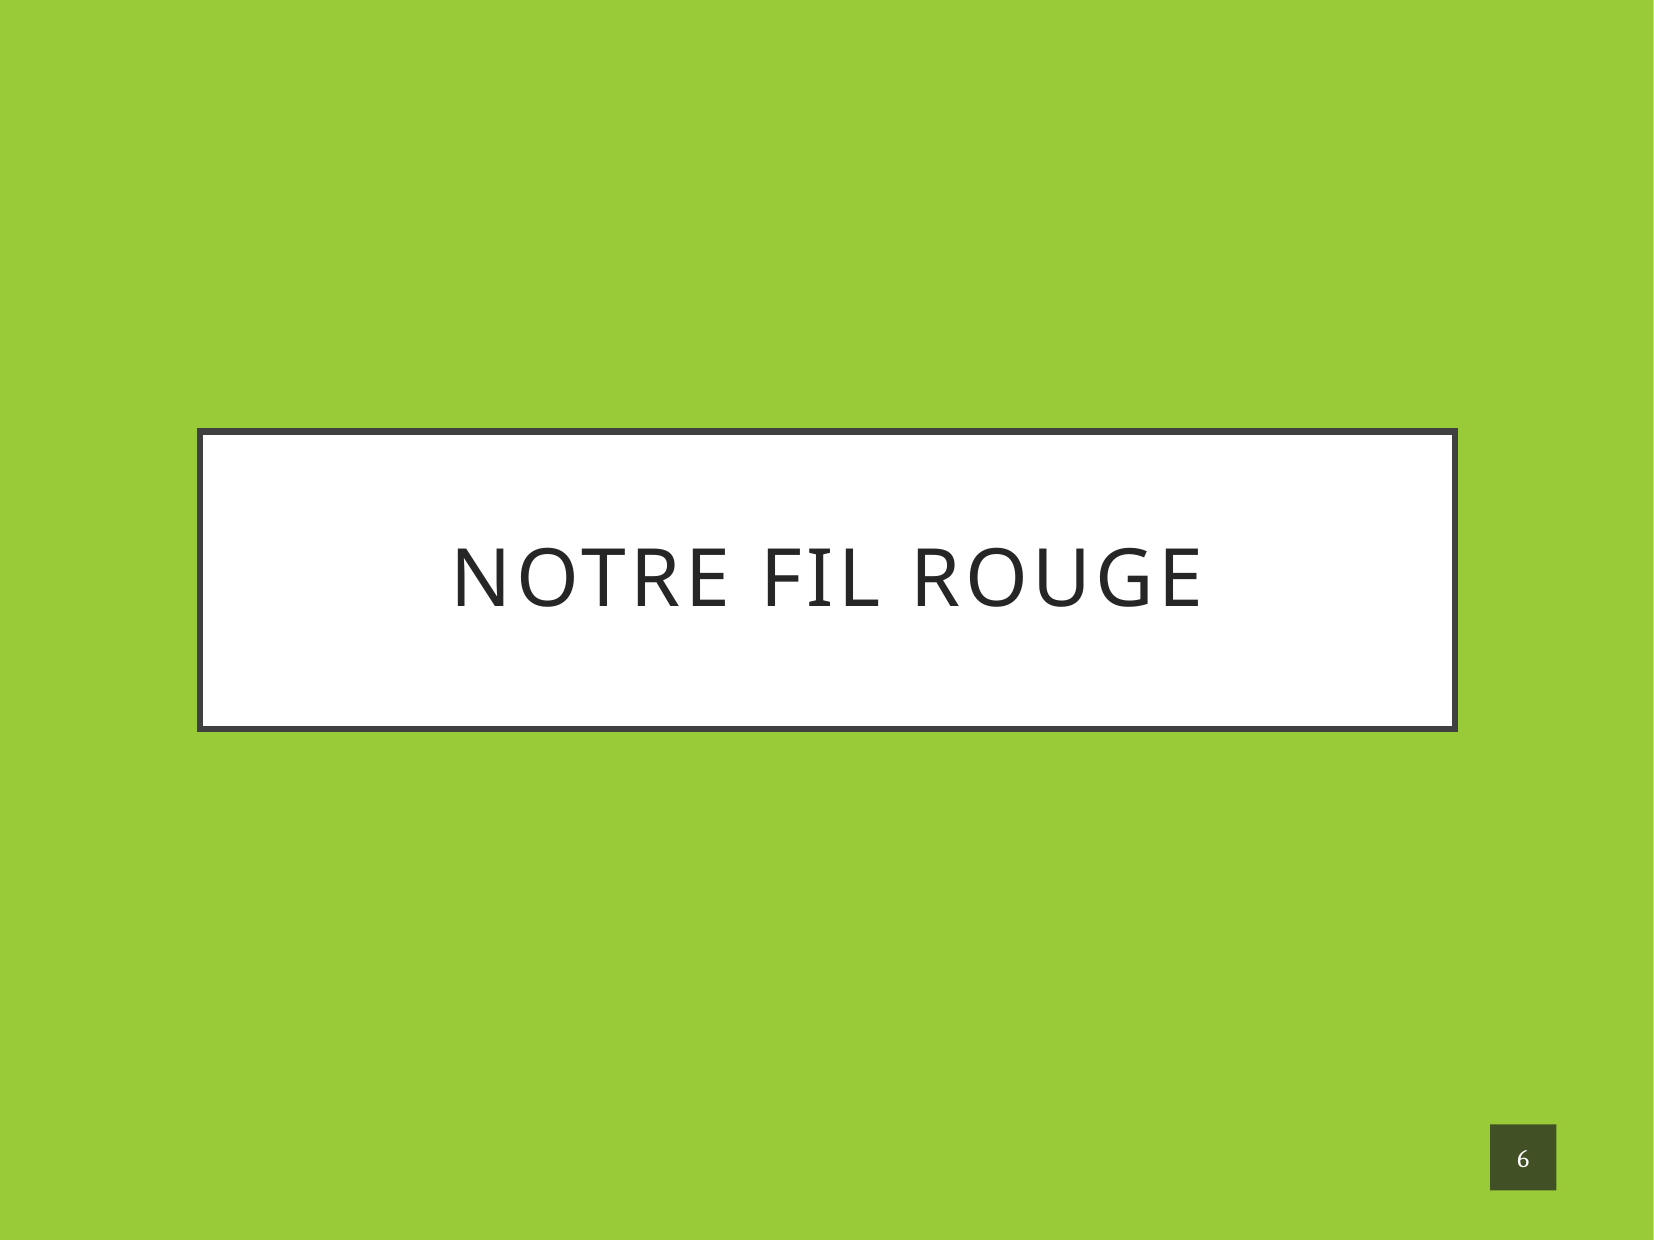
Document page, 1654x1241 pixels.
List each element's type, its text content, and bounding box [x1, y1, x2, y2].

title Notre fil rouge [200, 431, 1456, 730]
text_box [1490, 1124, 1557, 1191]
